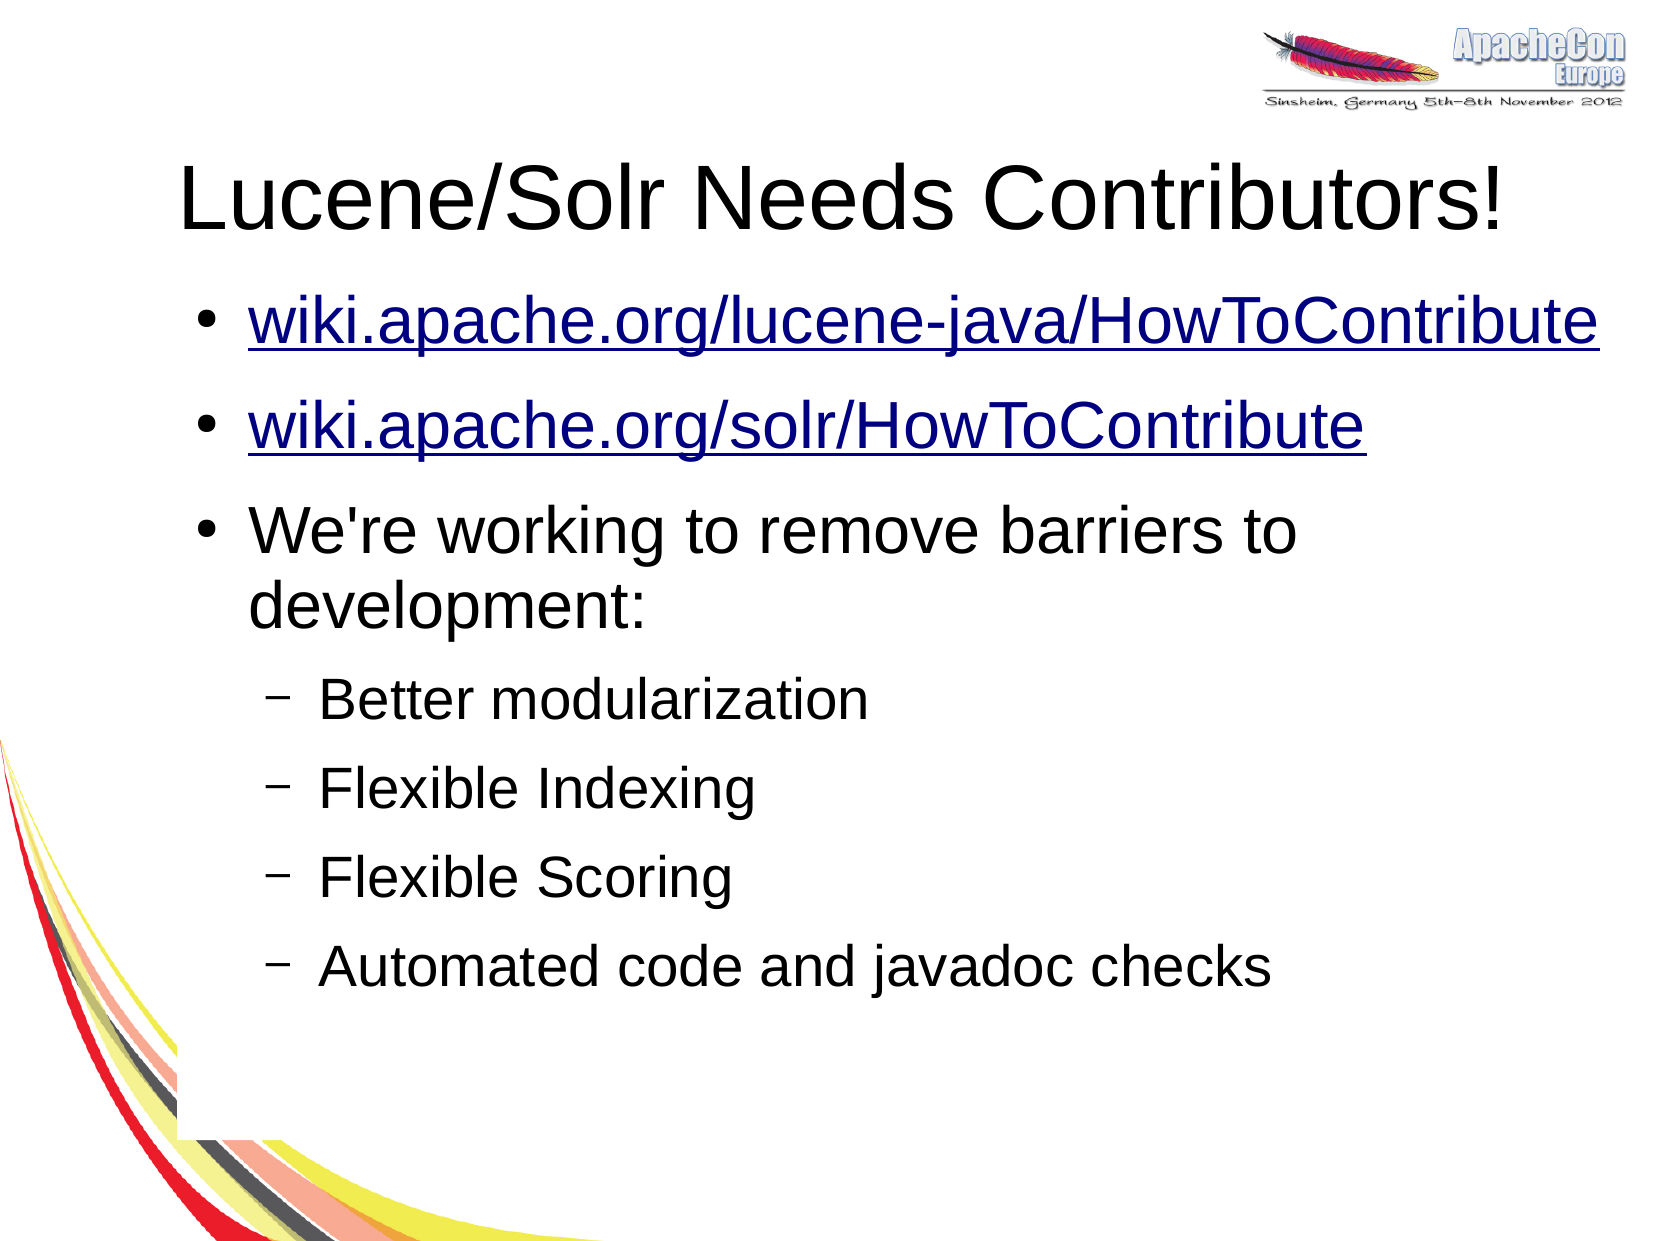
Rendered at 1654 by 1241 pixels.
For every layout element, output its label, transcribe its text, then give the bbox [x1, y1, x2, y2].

title Lucene/Solr Needs Contributors! [177, 146, 1536, 250]
picture [0, 0, 1654, 1241]
list wiki.apache.org/lucene-java/HowToContribute wiki.apache.org/solr/HowToContribute We're working to remove barriers to development: Better modularization Flexible Indexing Flexible Scoring Automated code and javadoc checks [177, 283, 1636, 1141]
